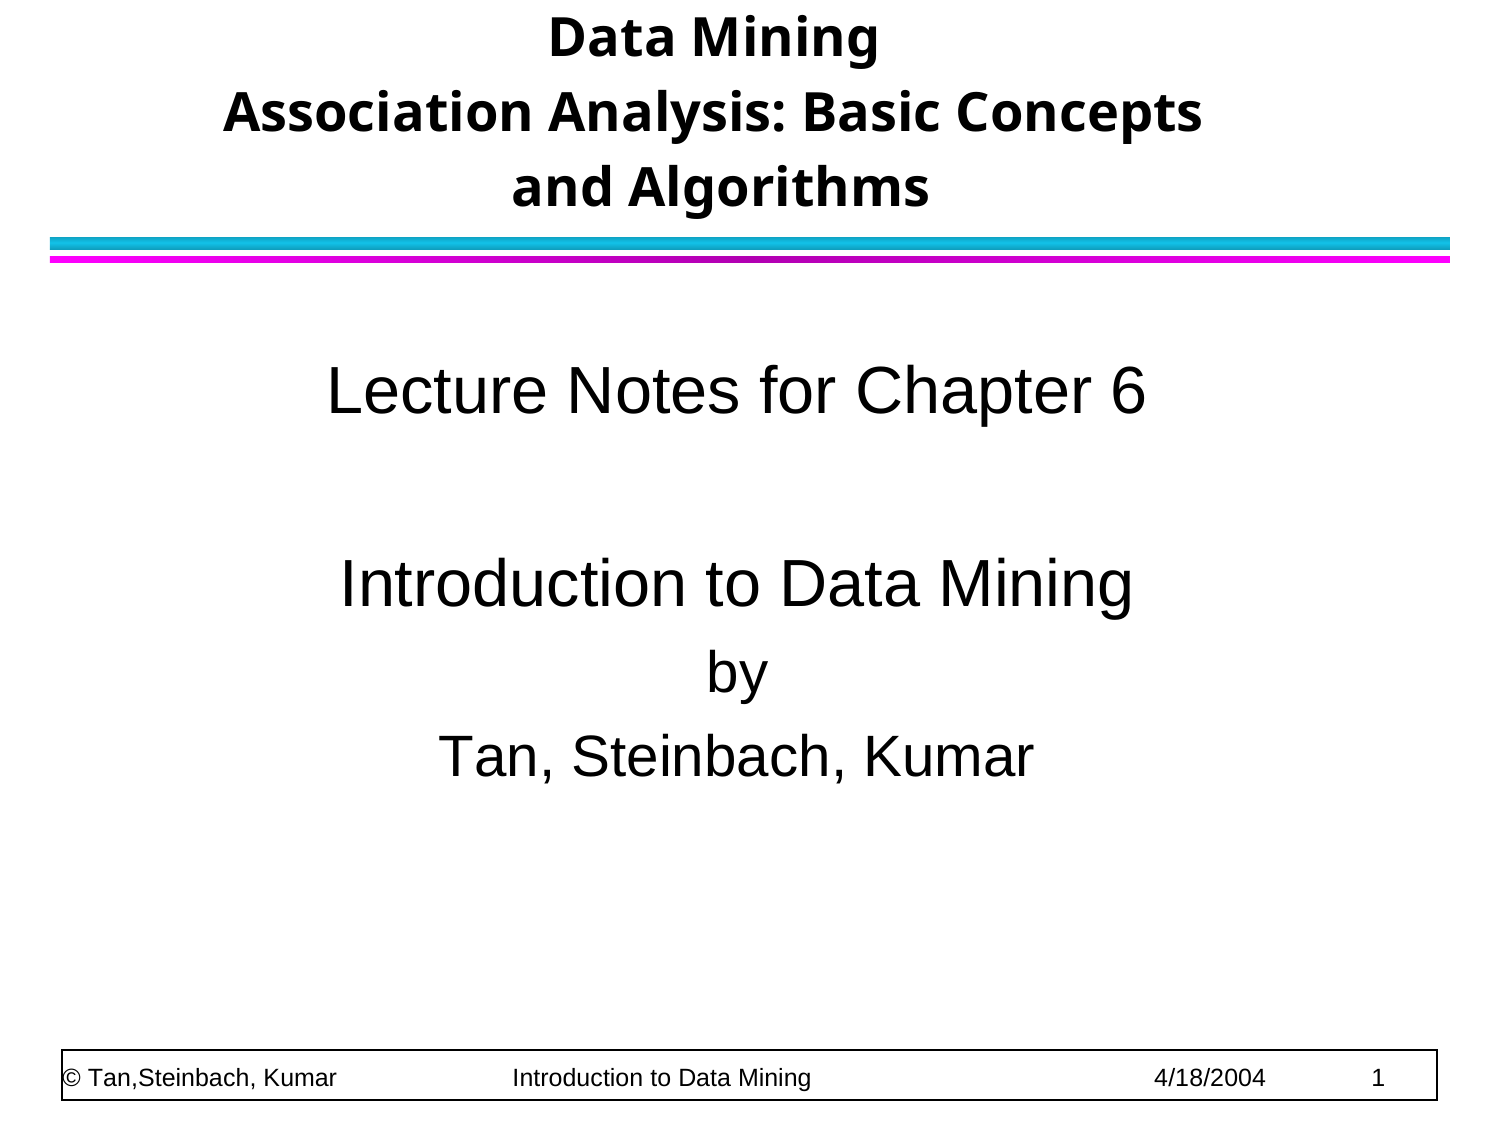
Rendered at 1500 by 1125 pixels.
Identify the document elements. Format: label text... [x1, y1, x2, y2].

text_box [62, 1049, 1438, 1100]
title Data Mining Association Analysis: Basic Concepts and Algorithms [2, 0, 1441, 225]
text_box [49, 256, 1450, 263]
text_box © Tan,Steinbach, Kumar Introduction to Data Mining 4/18/2004 <number> [62, 1008, 1435, 1092]
text_box [49, 237, 1450, 250]
text_box Lecture Notes for Chapter 6 Introduction to Data Mining by Tan, Steinbach, Kumar [62, 338, 1413, 996]
